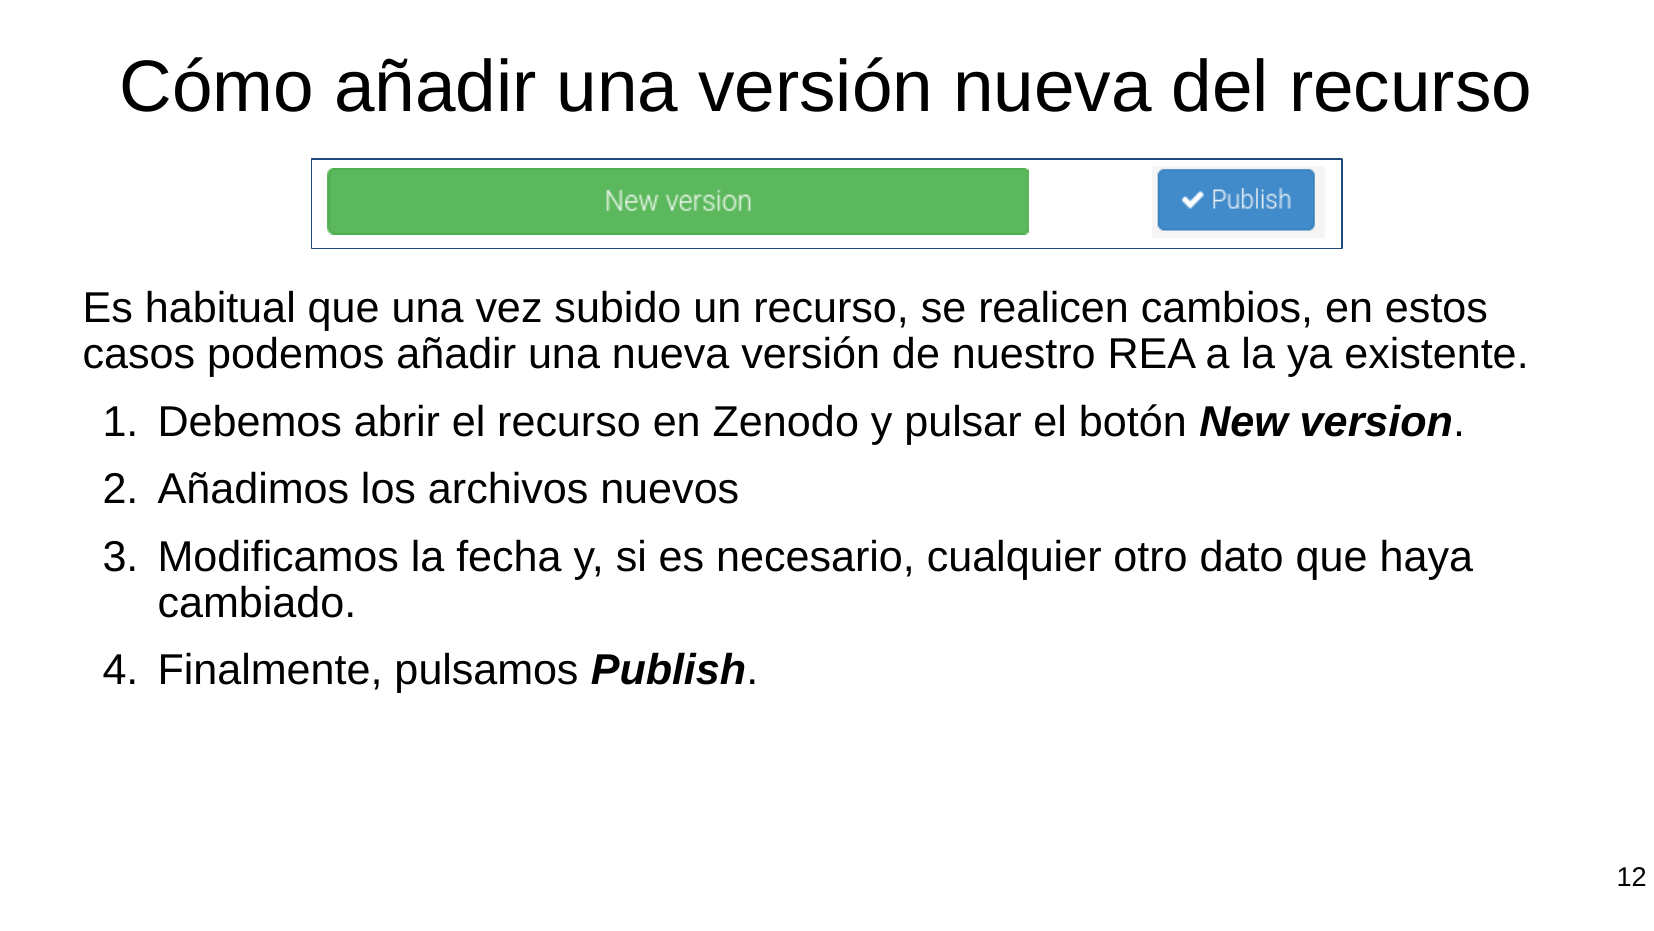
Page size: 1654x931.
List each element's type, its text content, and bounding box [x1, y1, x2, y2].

title Cómo añadir una versión nueva del recurso [94, 20, 1560, 145]
slide_number <number> [1547, 859, 1647, 931]
list Es habitual que una vez subido un recurso, se realicen cambios, en estos casos podemos añadir una nueva versión de nuestro REA a la ya existente. Debemos abrir el recurso en Zenodo y pulsar el botón New version. Añadimos los archivos nuevos Modificamos la fecha y, si es necesario, cualquier otro dato que haya cambiado. Finalmente, pulsamos Publish. [82, 285, 1571, 870]
picture [1151, 166, 1325, 238]
picture [327, 168, 1029, 235]
